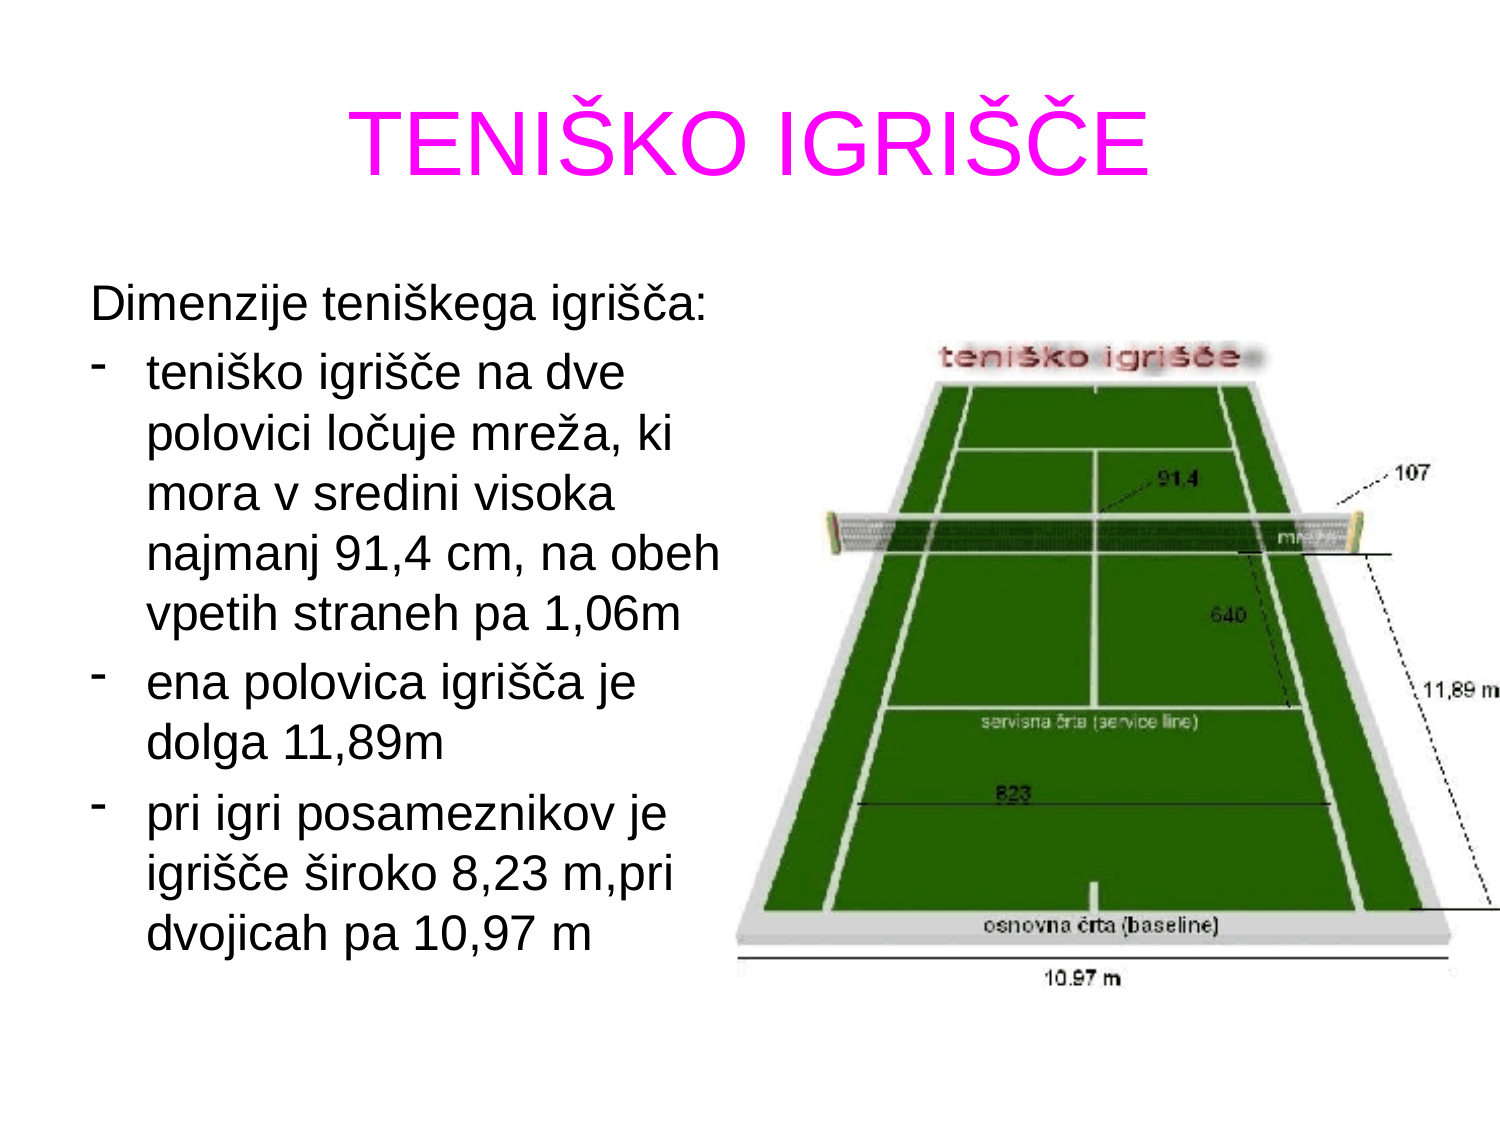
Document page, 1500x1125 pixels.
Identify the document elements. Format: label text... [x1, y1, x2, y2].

picture [726, 337, 1500, 988]
title TENIŠKO IGRIŠČE [75, 45, 1425, 233]
list Dimenzije teniškega igrišča: teniško igrišče na dve polovici ločuje mreža, ki mora v sredini visoka najmanj 91,4 cm, na obeh vpetih straneh pa 1,06m ena polovica igrišča je dolga 11,89m pri igri posameznikov je igrišče široko 8,23 m,pri dvojicah pa 10,97 m [75, 262, 738, 1005]
